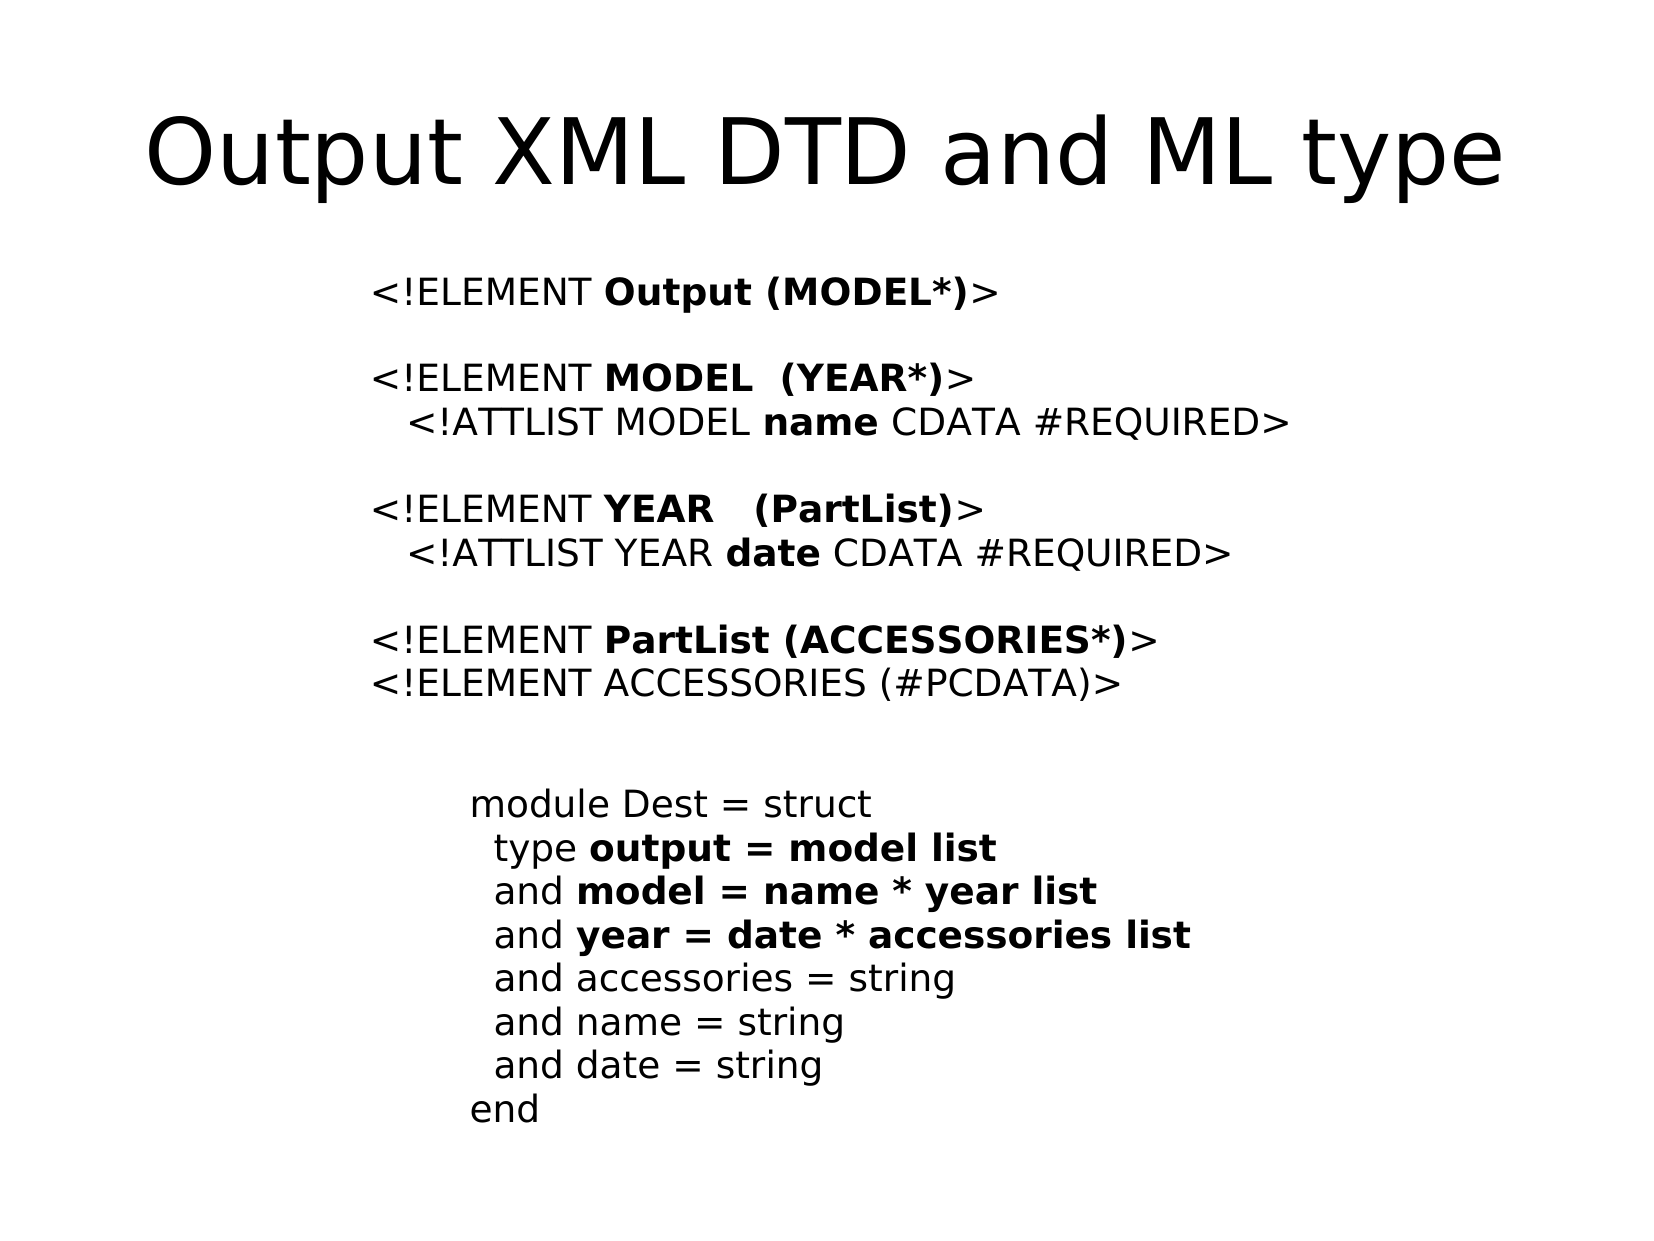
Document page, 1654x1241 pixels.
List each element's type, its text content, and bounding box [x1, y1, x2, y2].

title Output XML DTD and ML type [82, 56, 1571, 250]
text_box <!ELEMENT Output (MODEL*)> <!ELEMENT MODEL (YEAR*)> <!ATTLIST MODEL name CDATA #REQUIRED> <!ELEMENT YEAR (PartList)> <!ATTLIST YEAR date CDATA #REQUIRED> <!ELEMENT PartList (ACCESSORIES*)> <!ELEMENT ACCESSORIES (#PCDATA)> [355, 262, 1288, 757]
text_box module Dest = struct type output = model list and model = name * year list and year = date * accessories list and accessories = string and name = string and date = string end [454, 775, 1193, 1183]
